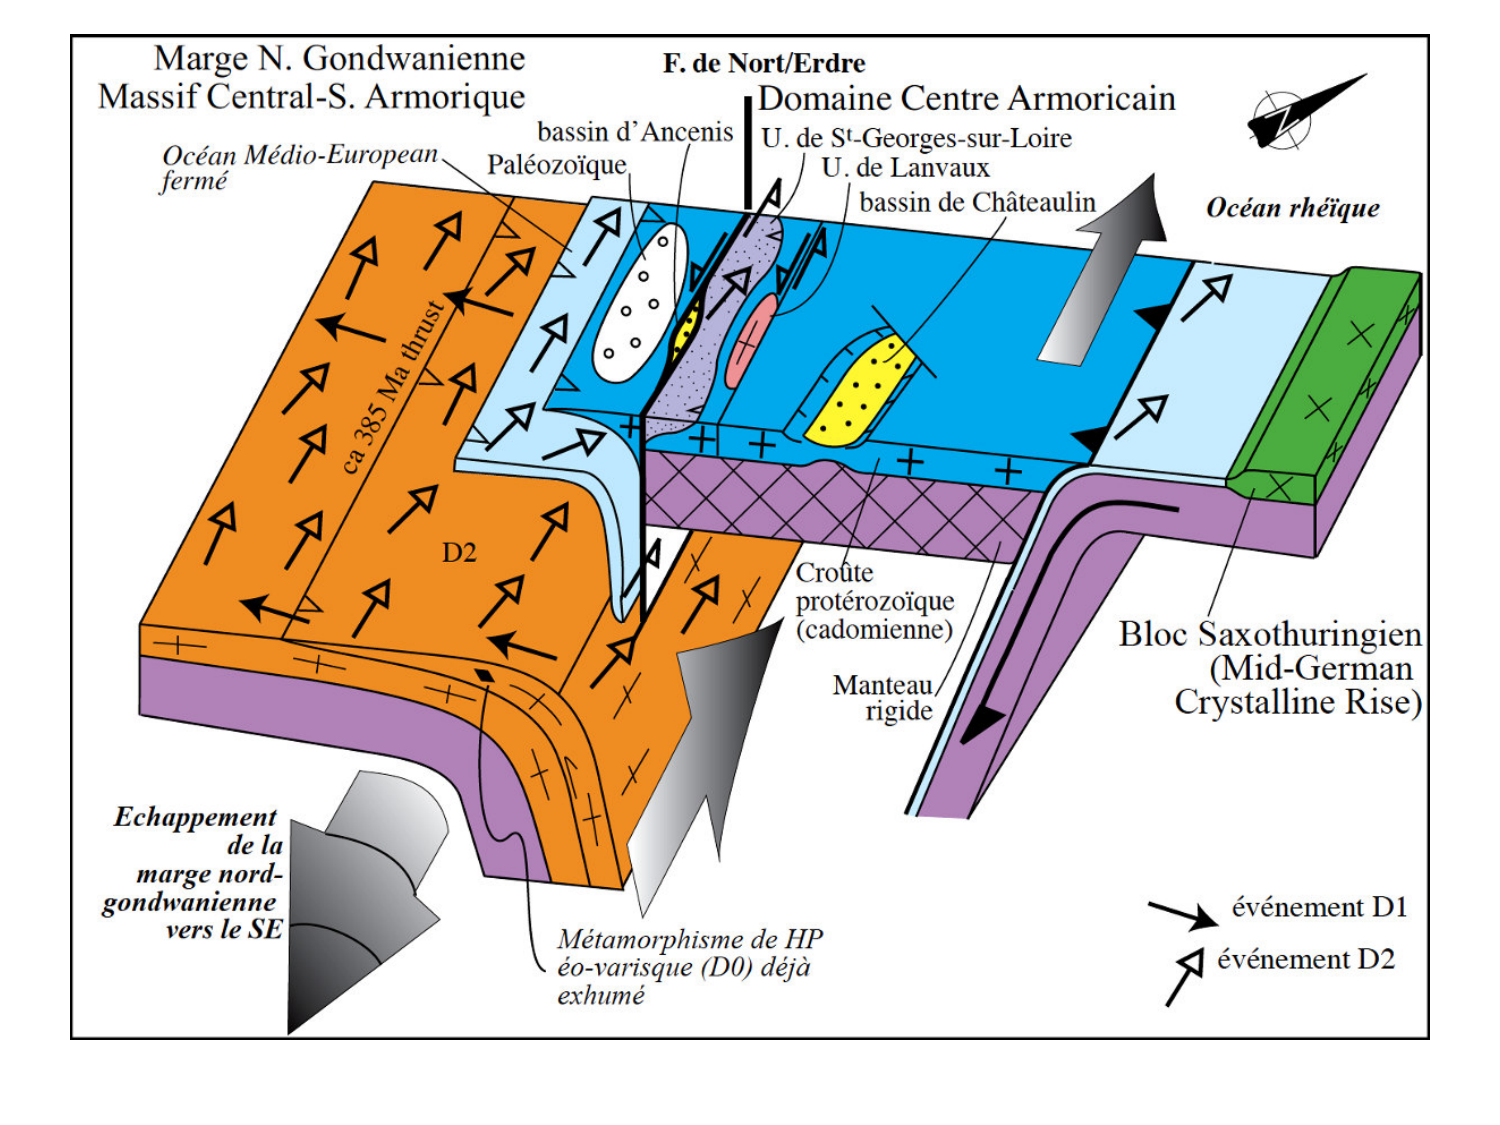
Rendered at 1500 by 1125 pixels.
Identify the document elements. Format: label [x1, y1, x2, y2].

picture [70, 34, 1430, 1040]
